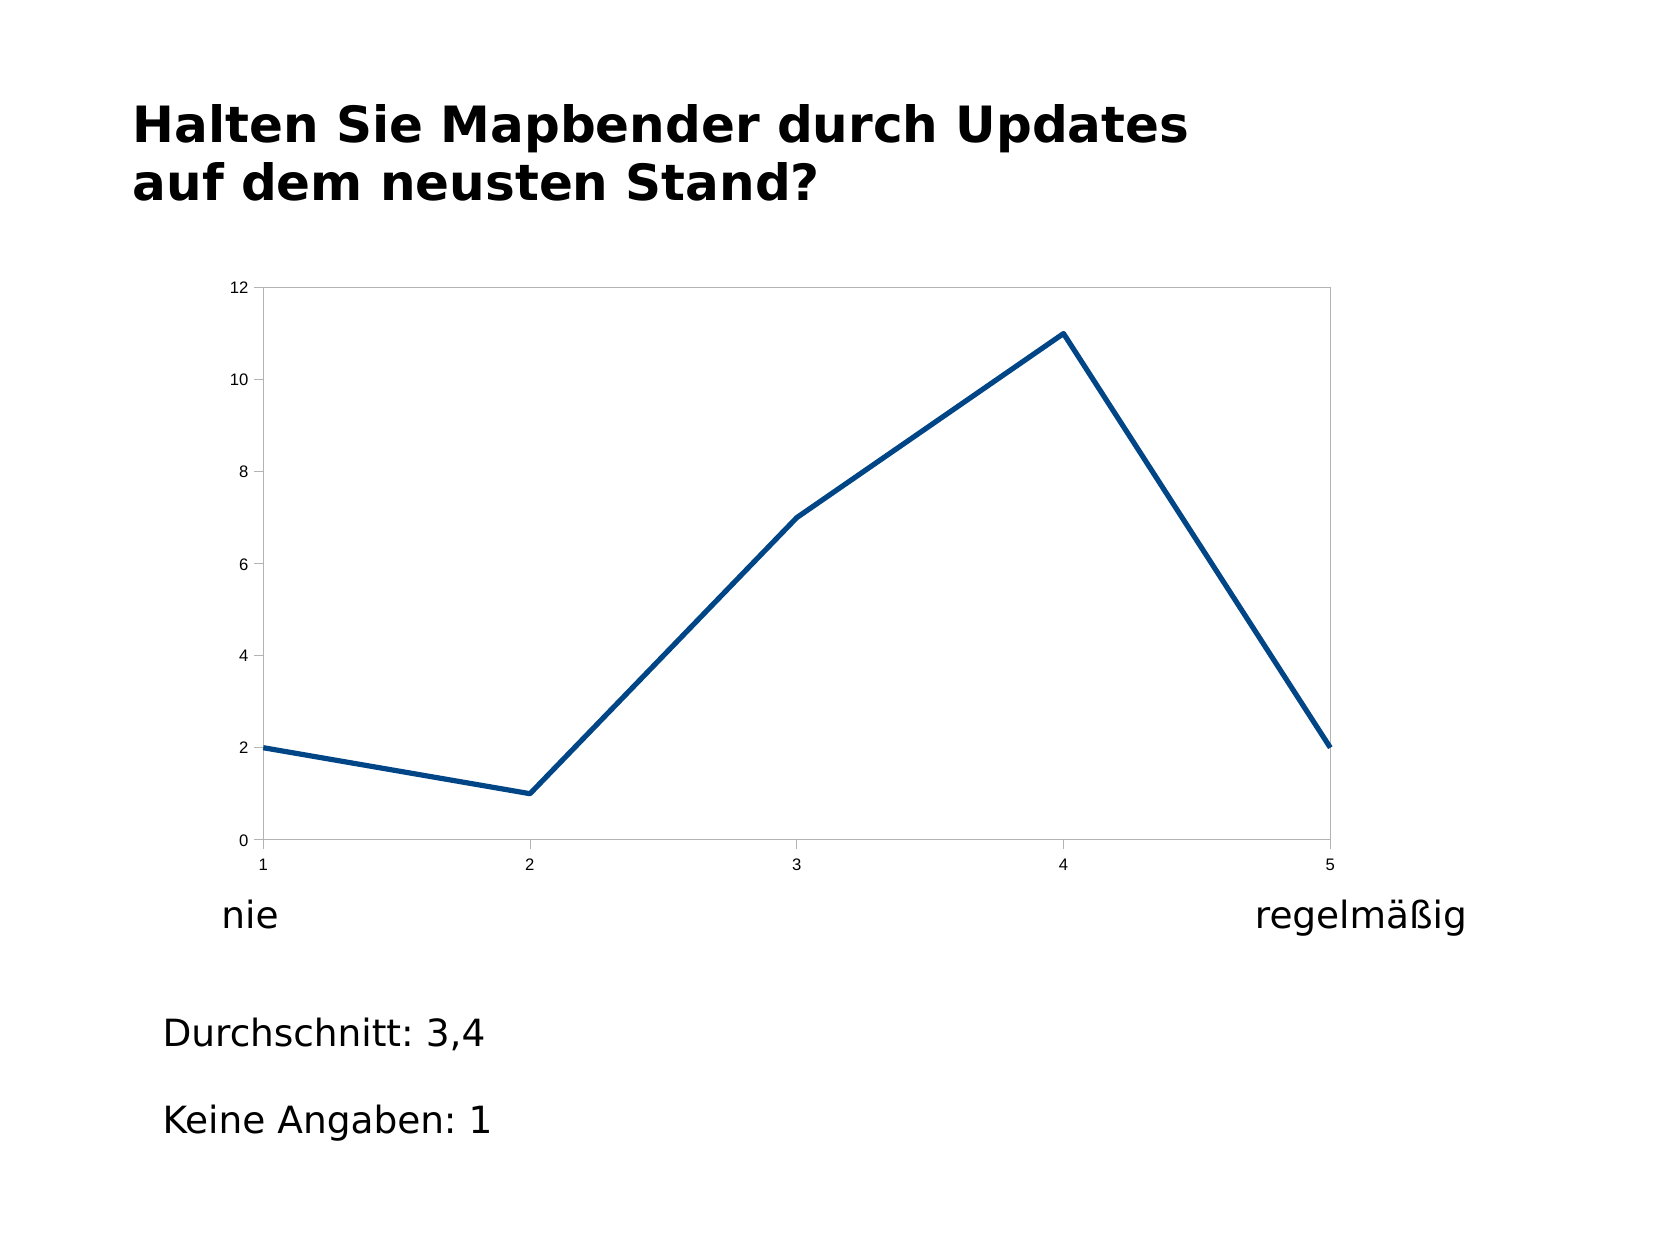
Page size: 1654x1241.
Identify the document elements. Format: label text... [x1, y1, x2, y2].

text_box Durchschnitt: 3,4 Keine Angaben: 1 [147, 1003, 1211, 1150]
text_box nie [206, 886, 325, 945]
text_box Halten Sie Mapbender durch Updates auf dem neusten Stand? [118, 88, 1270, 220]
text_box regelmäßig [1240, 886, 1536, 945]
chart [206, 265, 1359, 886]
